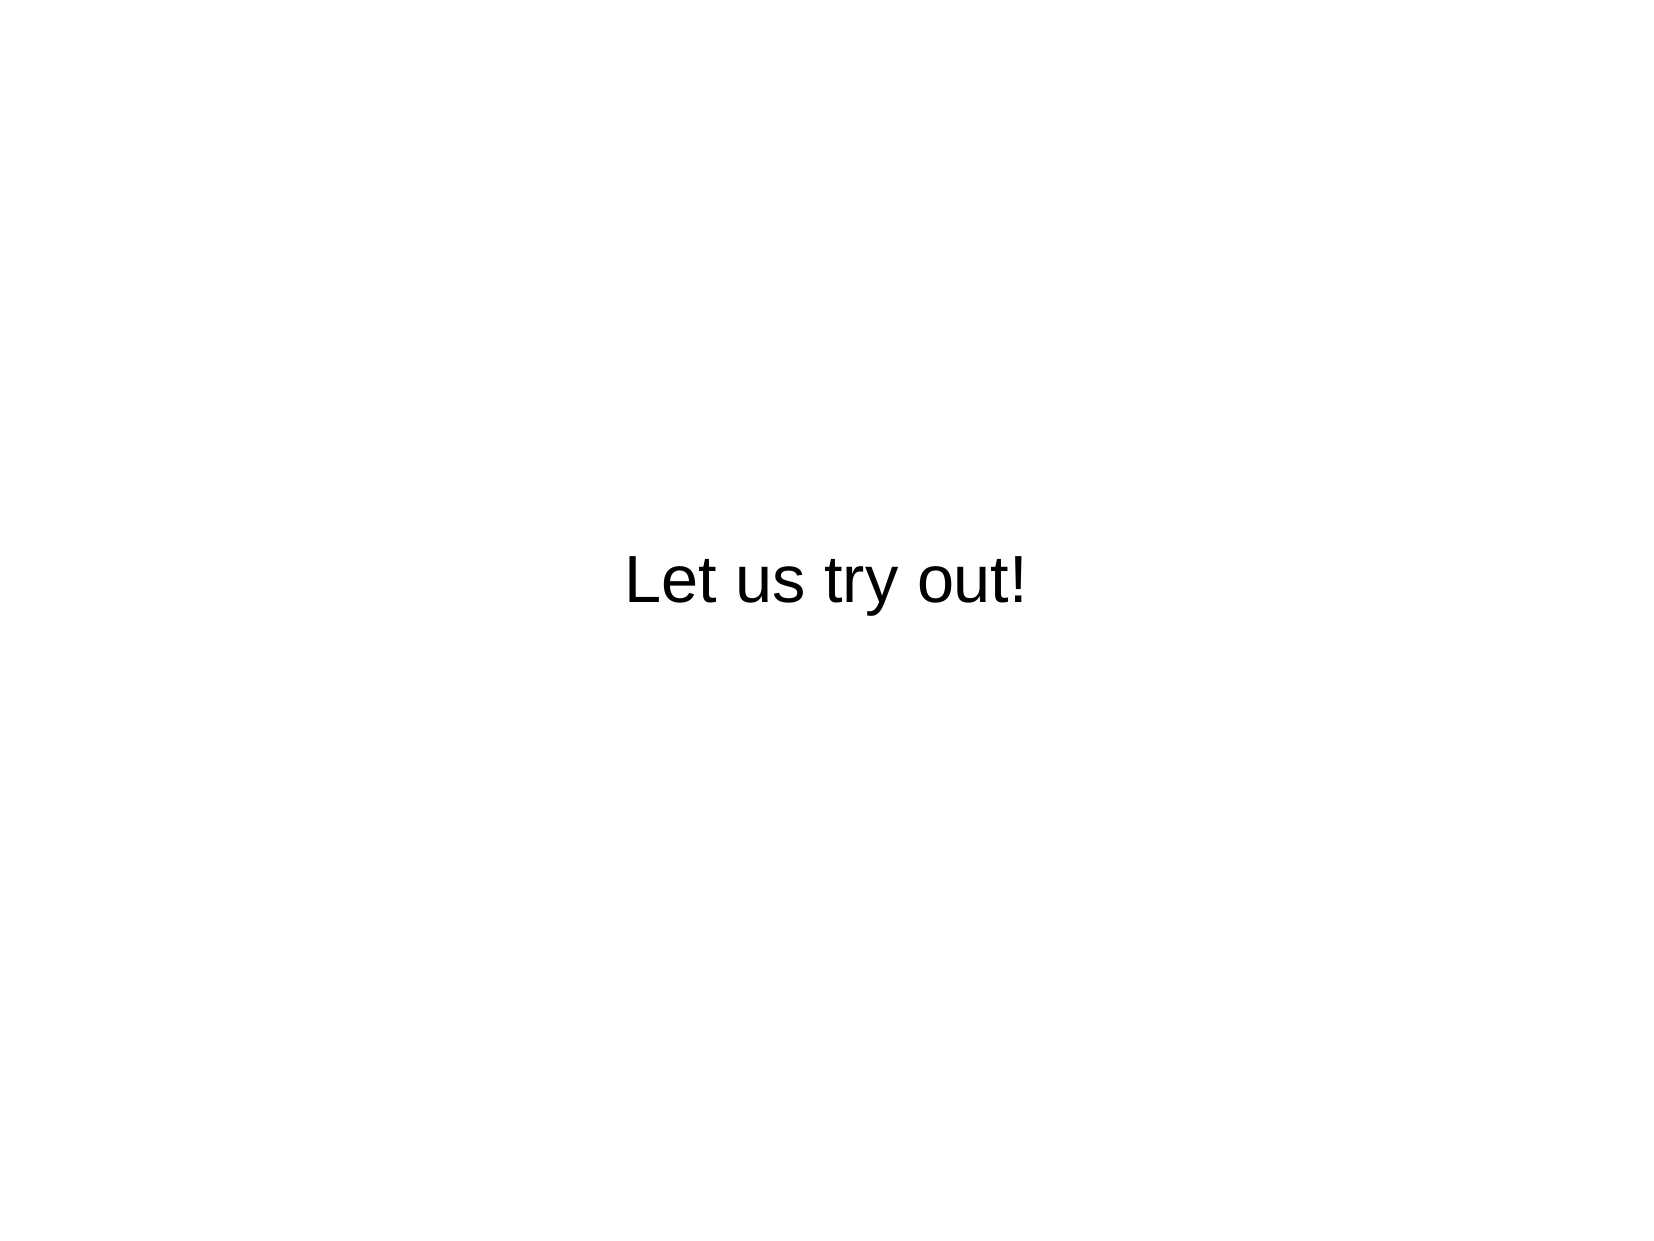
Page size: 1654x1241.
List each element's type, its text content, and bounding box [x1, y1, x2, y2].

subtitle Let us try out! [82, 49, 1571, 1109]
